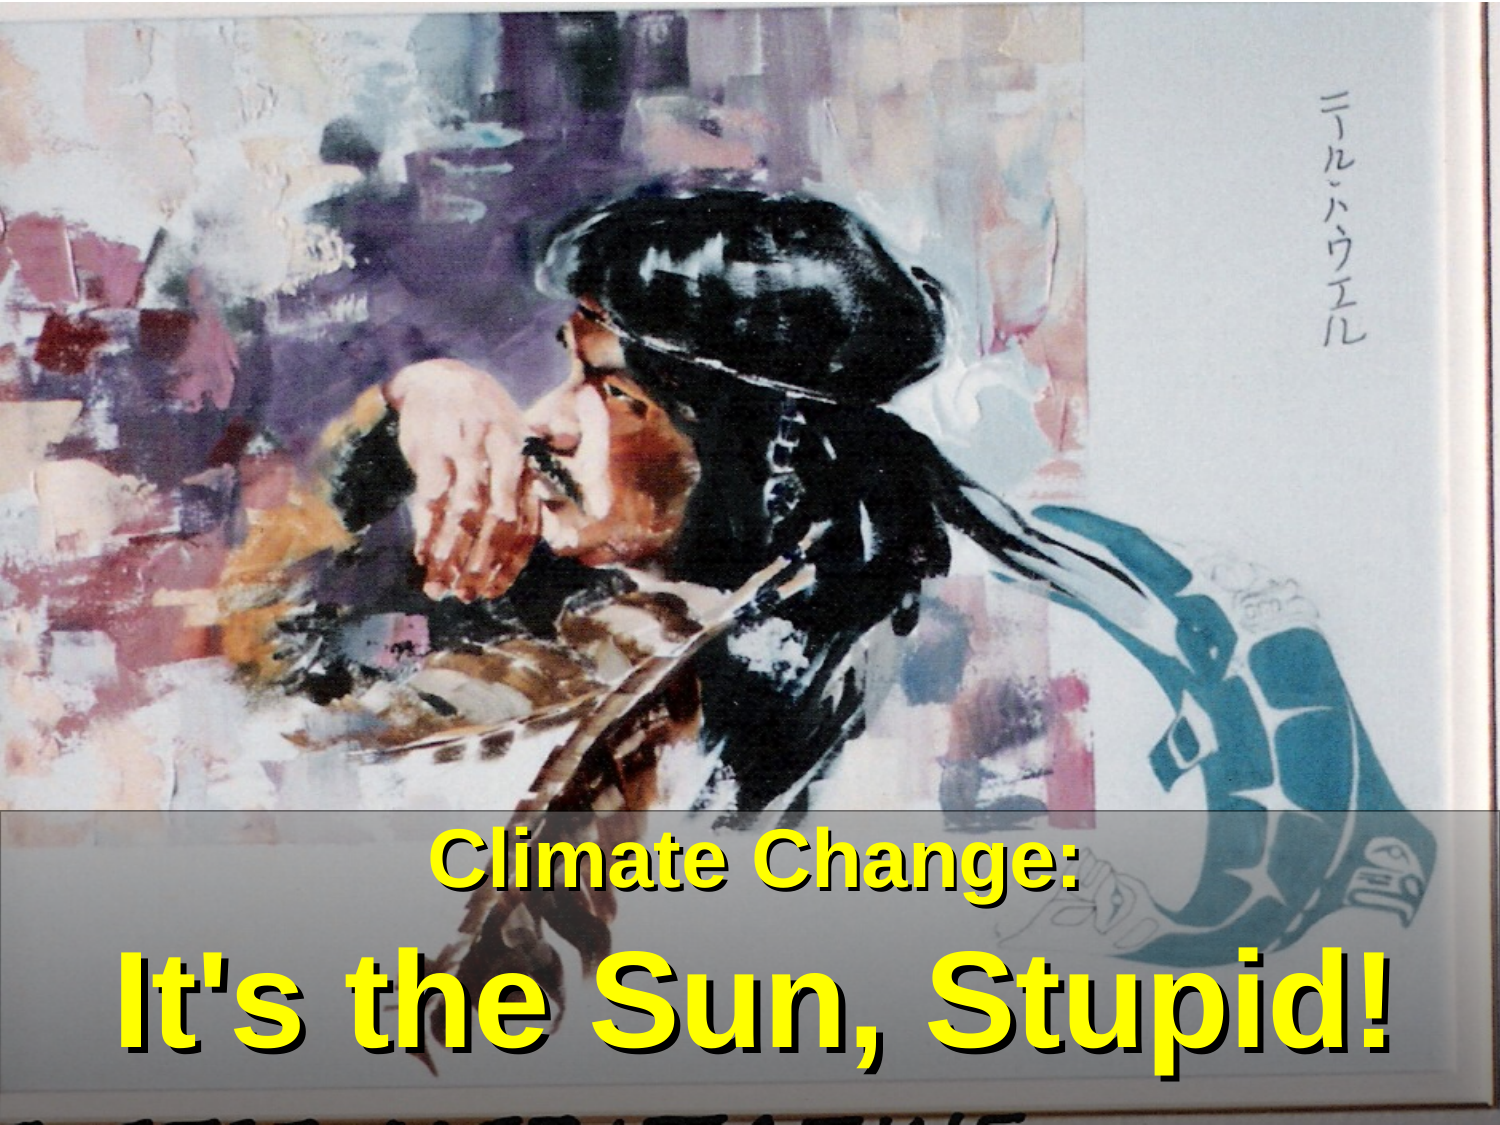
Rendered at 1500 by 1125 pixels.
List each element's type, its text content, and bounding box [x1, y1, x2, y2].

picture [0, 2, 1500, 810]
list Climate Change: It's the Sun, Stupid! [0, 810, 1500, 1125]
